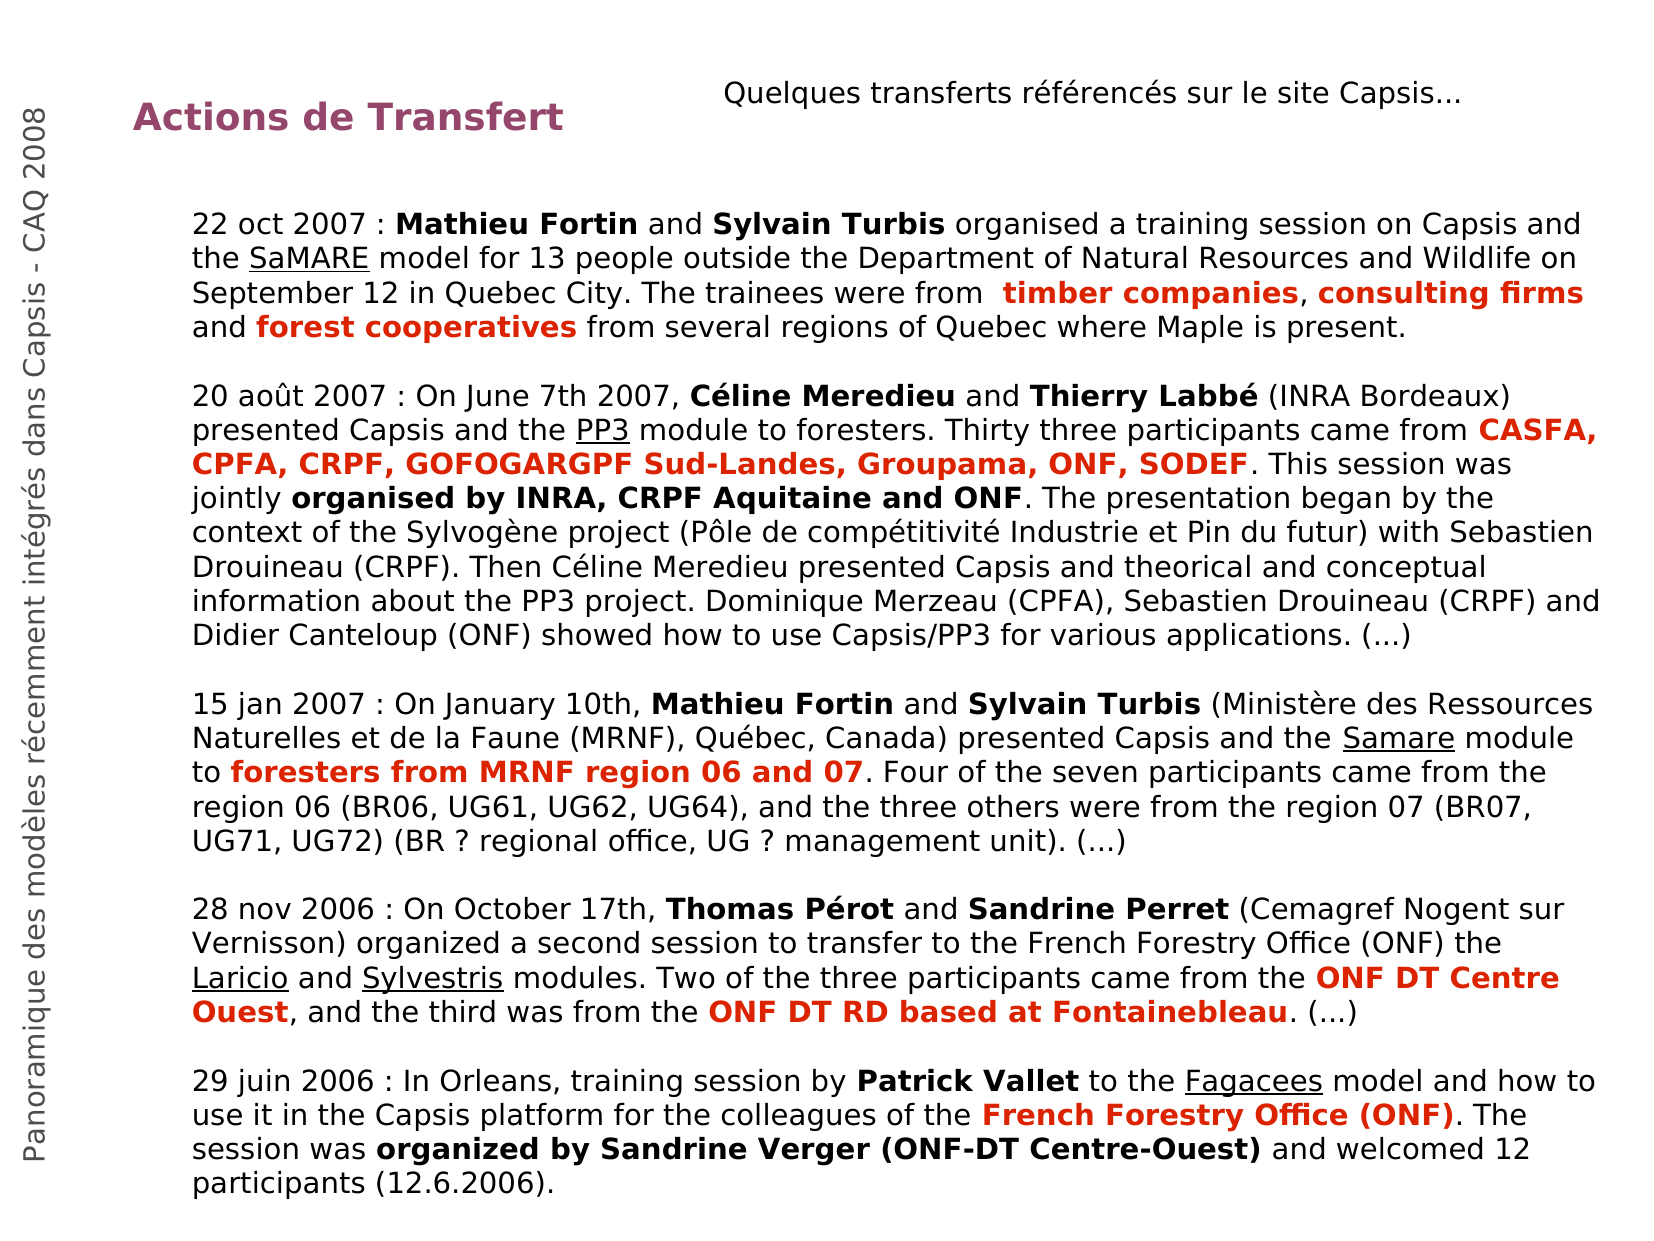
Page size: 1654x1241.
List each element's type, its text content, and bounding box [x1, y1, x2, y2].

text_box Actions de Transfert [118, 88, 1034, 147]
text_box 22 oct 2007 : Mathieu Fortin and Sylvain Turbis organised a training session on Capsis and the SaMARE model for 13 people outside the Department of Natural Resources and Wildlife on September 12 in Quebec City. The trainees were from timber companies, consulting firms and forest cooperatives from several regions of Quebec where Maple is present. 20 août 2007 : On June 7th 2007, Céline Meredieu and Thierry Labbé (INRA Bordeaux) presented Capsis and the PP3 module to foresters. Thirty three participants came from CASFA, CPFA, CRPF, GOFOGARGPF Sud-Landes, Groupama, ONF, SODEF. This session was jointly organised by INRA, CRPF Aquitaine and ONF. The presentation began by the context of the Sylvogène project (Pôle de compétitivité Industrie et Pin du futur) with Sebastien Drouineau (CRPF). Then Céline Meredieu presented Capsis and theorical and conceptual information about the PP3 project. Dominique Merzeau (CPFA), Sebastien Drouineau (CRPF) and Didier Canteloup (ONF) showed how to use Capsis/PP3 for various applications. (...) 15 jan 2007 : On January 10th, Mathieu Fortin and Sylvain Turbis (Ministère des Ressources Naturelles et de la Faune (MRNF), Québec, Canada) presented Capsis and the Samare module to foresters from MRNF region 06 and 07. Four of the seven participants came from the region 06 (BR06, UG61, UG62, UG64), and the three others were from the region 07 (BR07, UG71, UG72) (BR ? regional office, UG ? management unit). (...) 28 nov 2006 : On October 17th, Thomas Pérot and Sandrine Perret (Cemagref Nogent sur Vernisson) organized a second session to transfer to the French Forestry Office (ONF) the Laricio and Sylvestris modules. Two of the three participants came from the ONF DT Centre Ouest, and the third was from the ONF DT RD based at Fontainebleau. (...) 29 juin 2006 : In Orleans, training session by Patrick Vallet to the Fagacees model and how to use it in the Capsis platform for the colleagues of the French Forestry Office (ONF). The session was organized by Sandrine Verger (ONF-DT Centre-Ouest) and welcomed 12 participants (12.6.2006). [177, 200, 1625, 1209]
text_box Panoramique des modèles récemment intégrés dans Capsis - CAQ 2008 [9, 0, 60, 1241]
text_box Quelques transferts référencés sur le site Capsis... [708, 69, 1565, 119]
